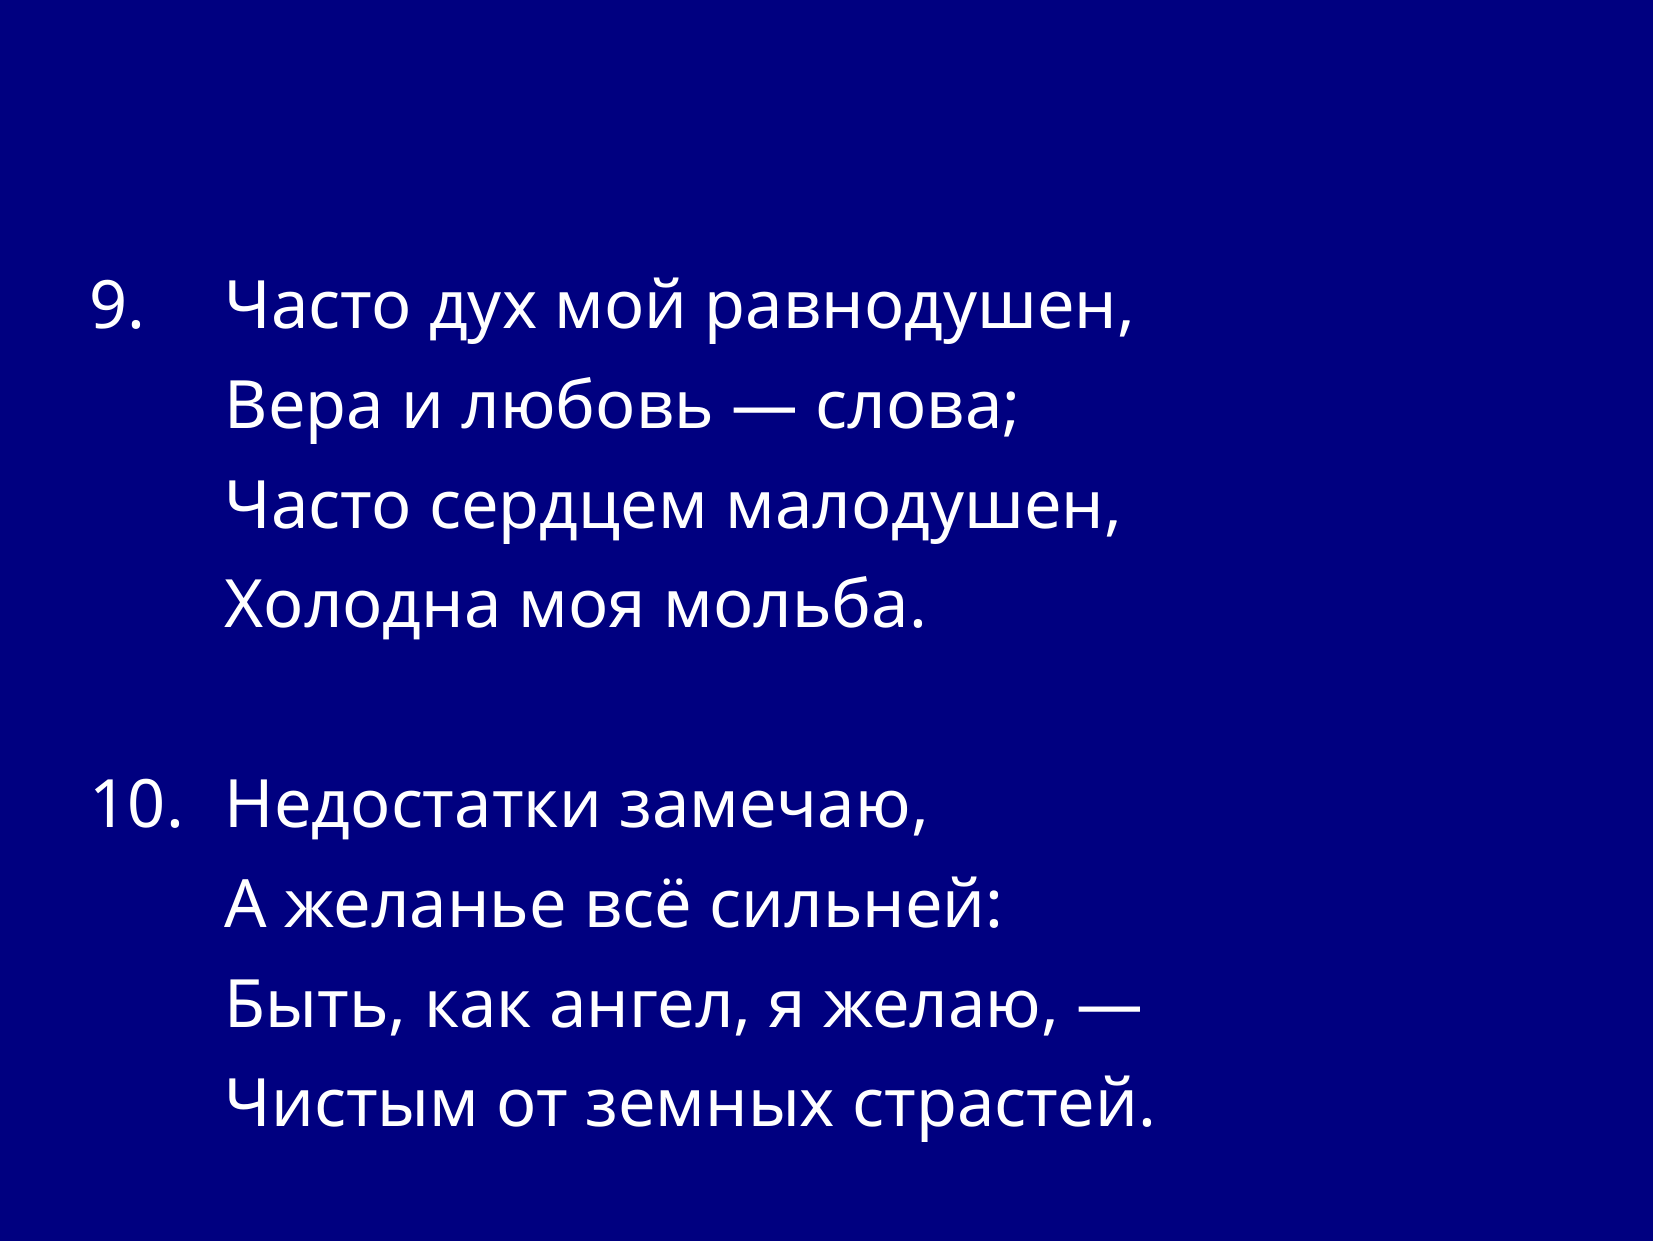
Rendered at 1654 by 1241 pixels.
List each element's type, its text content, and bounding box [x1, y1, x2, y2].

text_box 9. Часто дух мой равнодушен, Вера и любовь — слова; Часто сердцем малодушен, Холодна моя мольба. 10. Недостатки замечаю, А желанье всё сильней: Быть, как ангел, я желаю, — Чистым от земных страстей. [75, 150, 1576, 1163]
